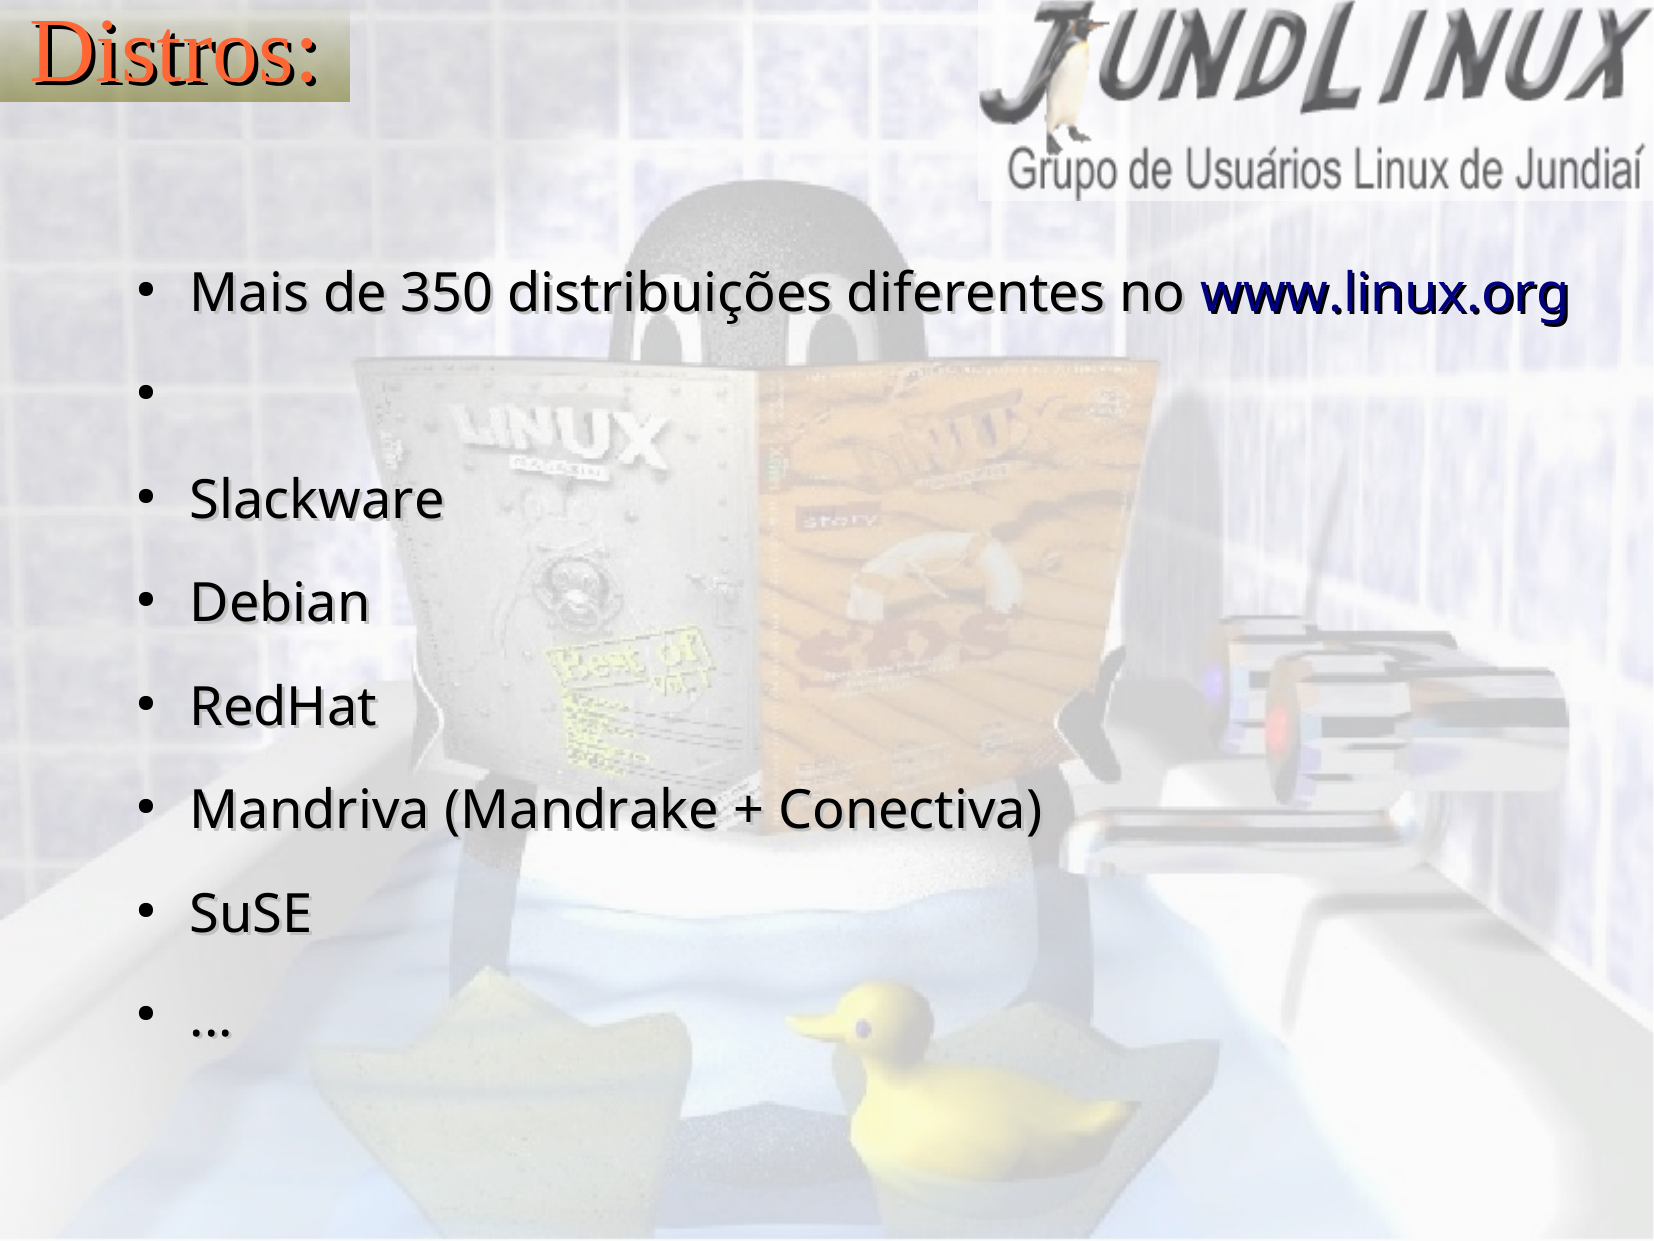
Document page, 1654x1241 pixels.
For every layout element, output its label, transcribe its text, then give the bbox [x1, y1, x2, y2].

picture [0, 0, 1654, 1241]
list Mais de 350 distribuições diferentes no www.linux.org Slackware Debian RedHat Mandriva (Mandrake + Conectiva) SuSE ... [100, 253, 1607, 1141]
text_box Distros: [0, 0, 350, 102]
